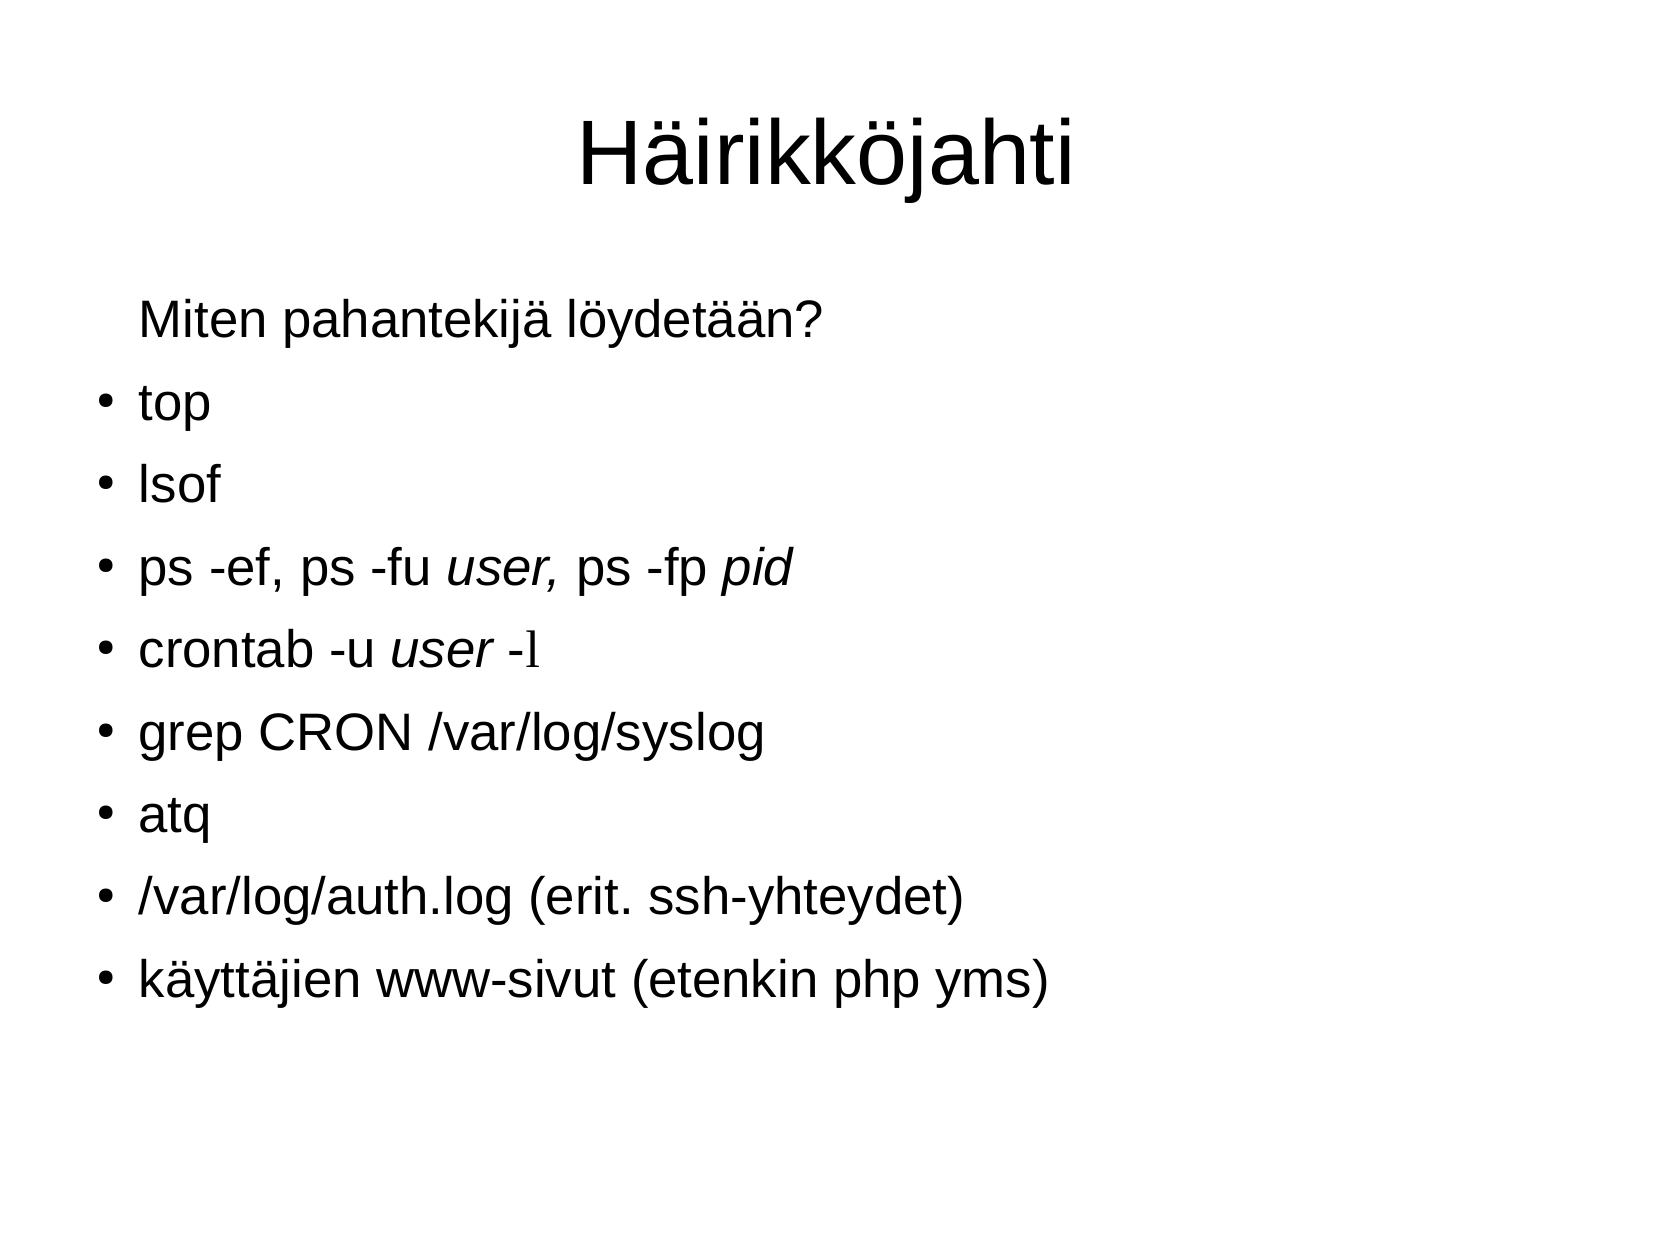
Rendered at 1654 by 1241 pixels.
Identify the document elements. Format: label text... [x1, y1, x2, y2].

list Miten pahantekijä löydetään? top lsof ps -ef, ps -fu user, ps -fp pid crontab -u user -l grep CRON /var/log/syslog atq /var/log/auth.log (erit. ssh-yhteydet) käyttäjien www-sivut (etenkin php yms) [82, 290, 1571, 1010]
title Häirikköjahti [82, 49, 1571, 257]
